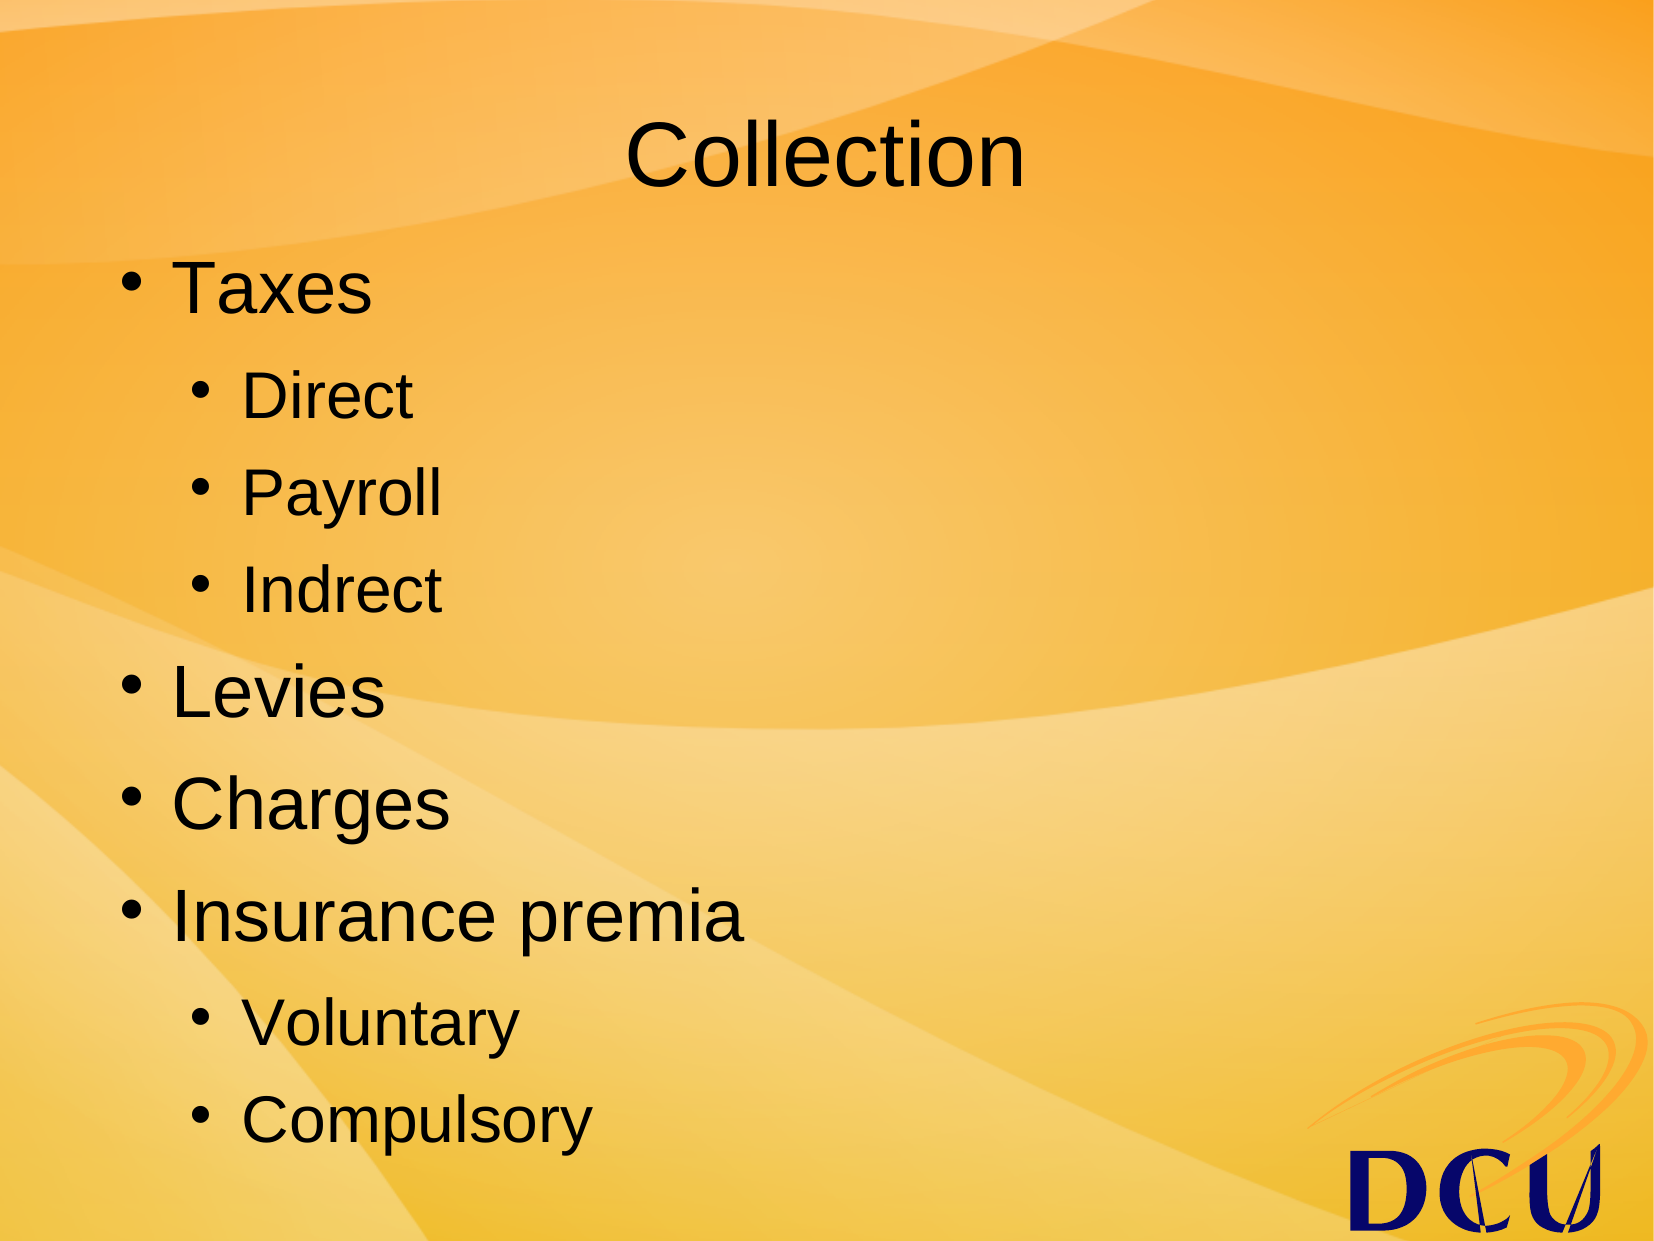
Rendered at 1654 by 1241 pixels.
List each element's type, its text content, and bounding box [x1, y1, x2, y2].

title Collection [82, 56, 1571, 249]
list Taxes Direct Payroll Indrect Levies Charges Insurance premia Voluntary Compulsory [102, 242, 1591, 1168]
picture [0, 0, 1654, 1241]
